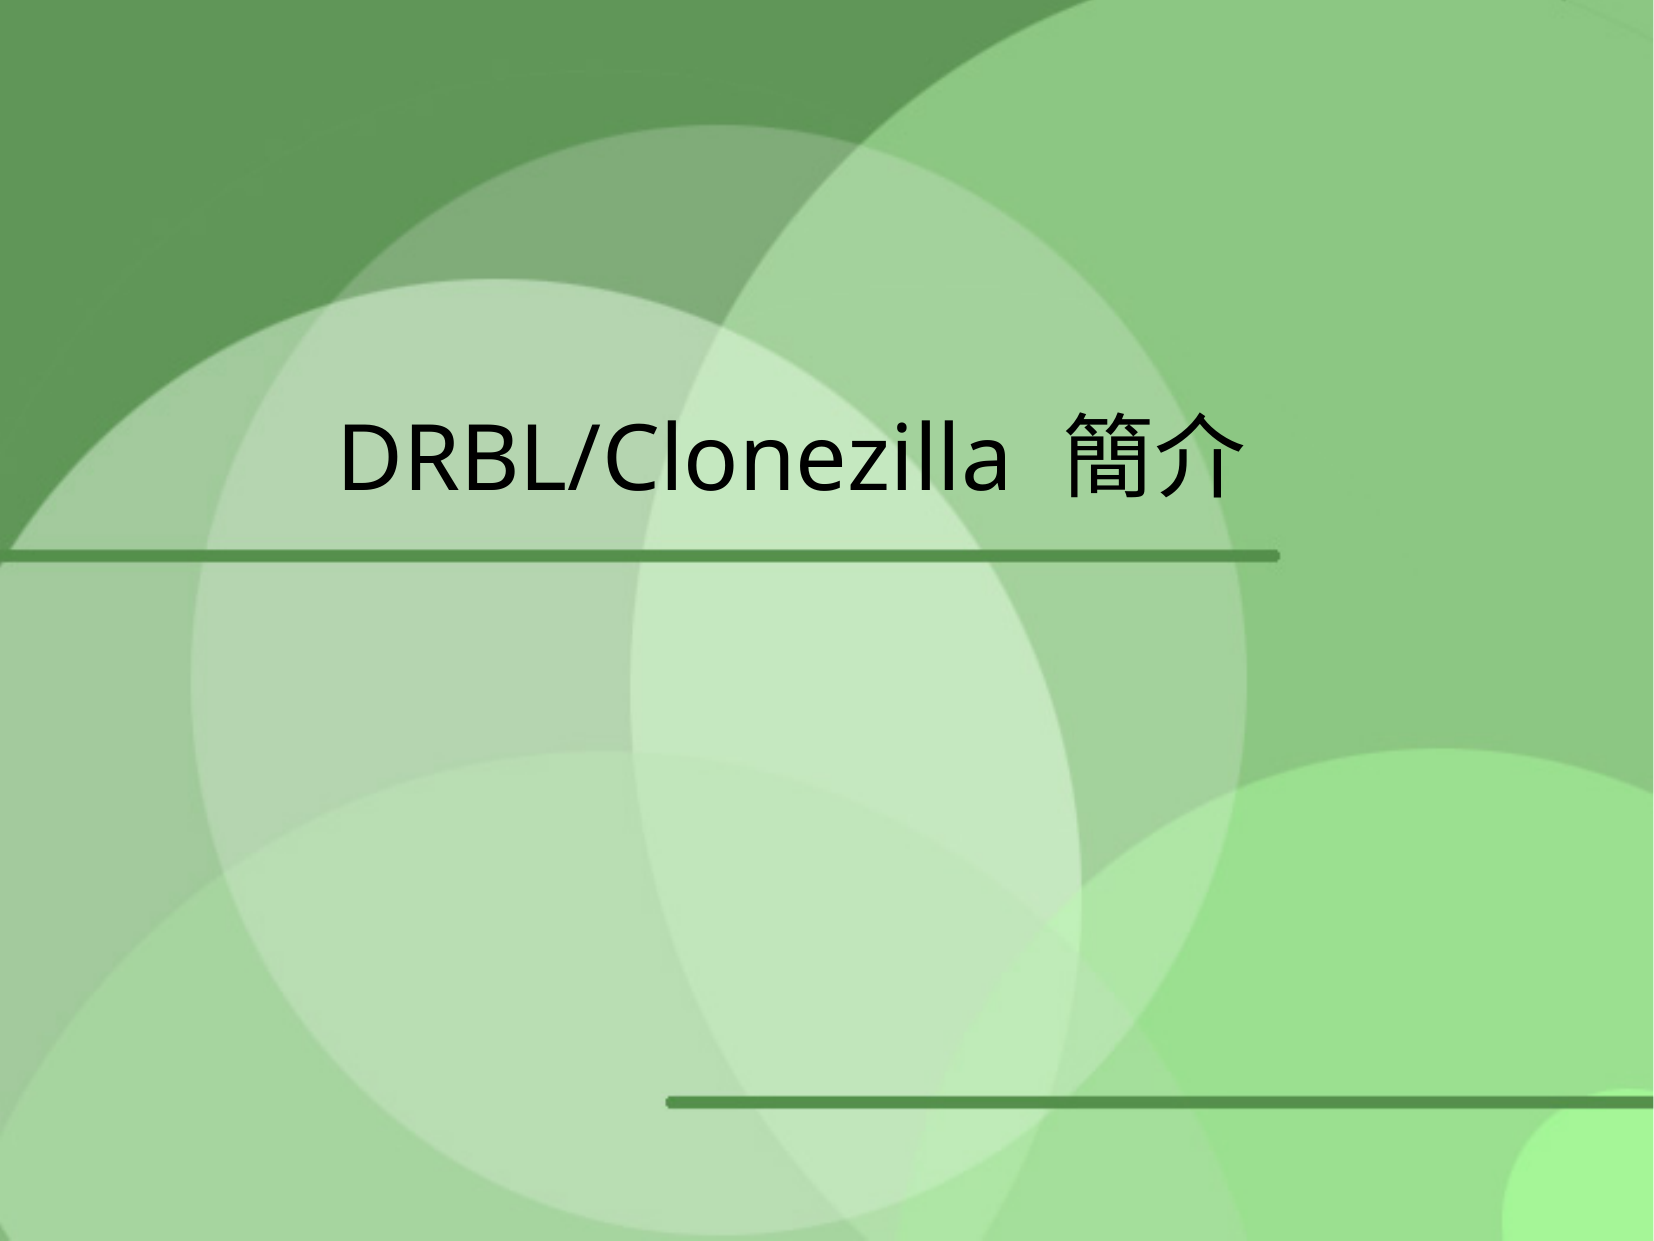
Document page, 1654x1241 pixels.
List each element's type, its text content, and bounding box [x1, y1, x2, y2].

title DRBL/Clonezilla 簡介 [224, 354, 1359, 547]
picture [0, 0, 1654, 1241]
